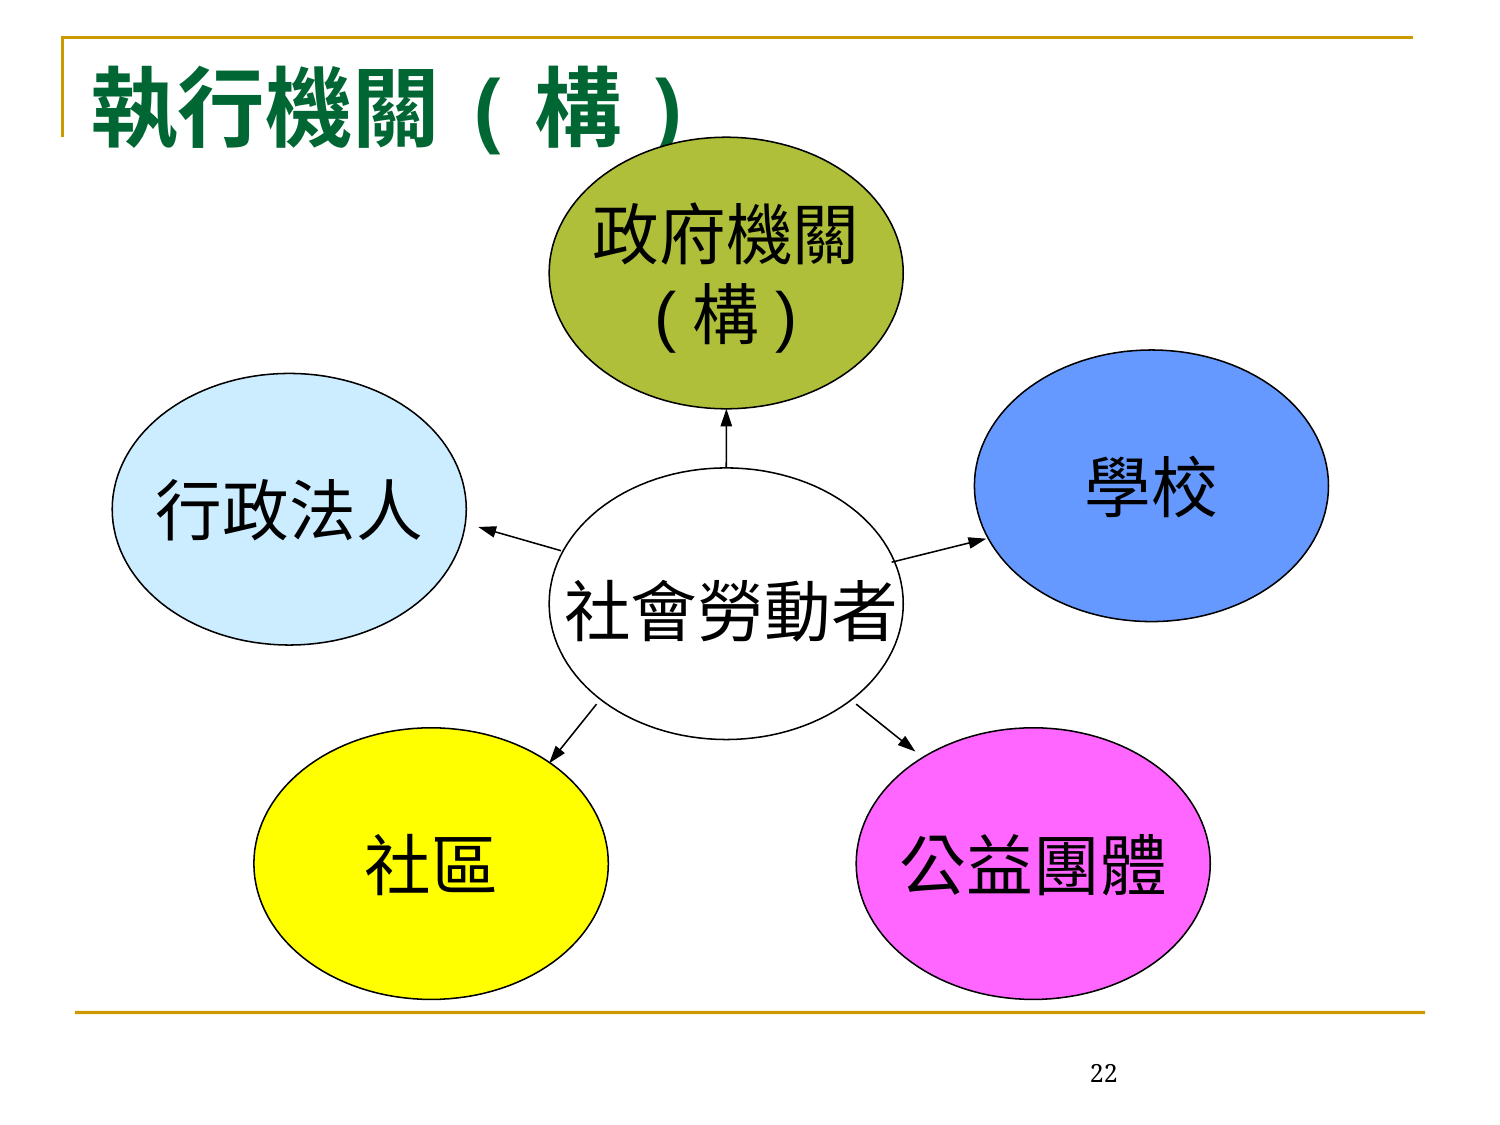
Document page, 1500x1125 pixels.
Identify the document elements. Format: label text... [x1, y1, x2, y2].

text_box 社會勞動者 [549, 562, 556, 585]
text_box 政府機關 (構) [549, 137, 904, 409]
text_box 社會勞動者 [549, 622, 562, 658]
text_box 社會勞動者 [550, 562, 902, 658]
text_box 公益團體 [856, 727, 1211, 1000]
title 執行機關(構) [75, 45, 1426, 233]
text_box 學校 [974, 349, 1329, 622]
text_box [1074, 1024, 1426, 1100]
text_box 社區 [253, 727, 609, 1000]
text_box 社會勞動者 [890, 562, 913, 658]
text_box 行政法人 [112, 373, 467, 646]
